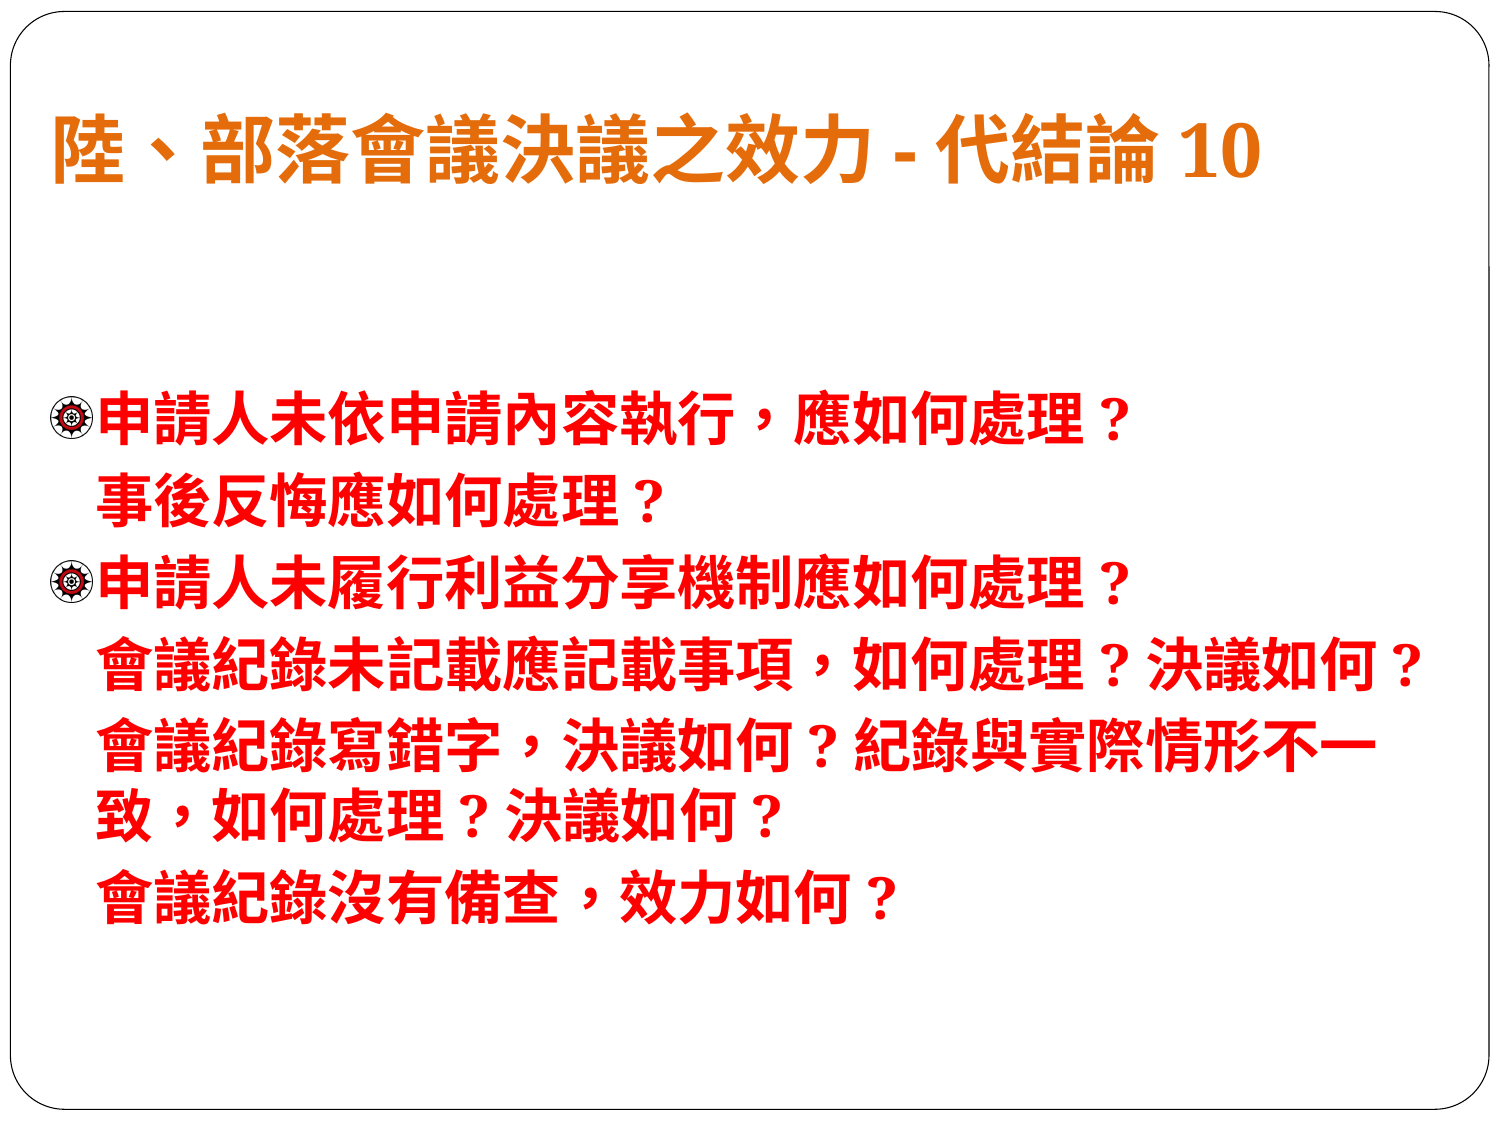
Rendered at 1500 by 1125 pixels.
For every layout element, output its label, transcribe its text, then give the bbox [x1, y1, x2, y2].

picture [50, 396, 93, 439]
text_box 陸、部落會議決議之效力-代結論10 [42, 66, 1471, 207]
text_box 申請人未依申請內容執行，應如何處理? 事後反悔應如何處理? 申請人未履行利益分享機制應如何處理? 會議紀錄未記載應記載事項，如何處理?決議如何? 會議紀錄寫錯字，決議如何?紀錄與實際情形不一致，如何處理?決議如何? 會議紀錄沒有備查，效力如何? [42, 207, 1500, 1106]
picture [50, 560, 93, 603]
